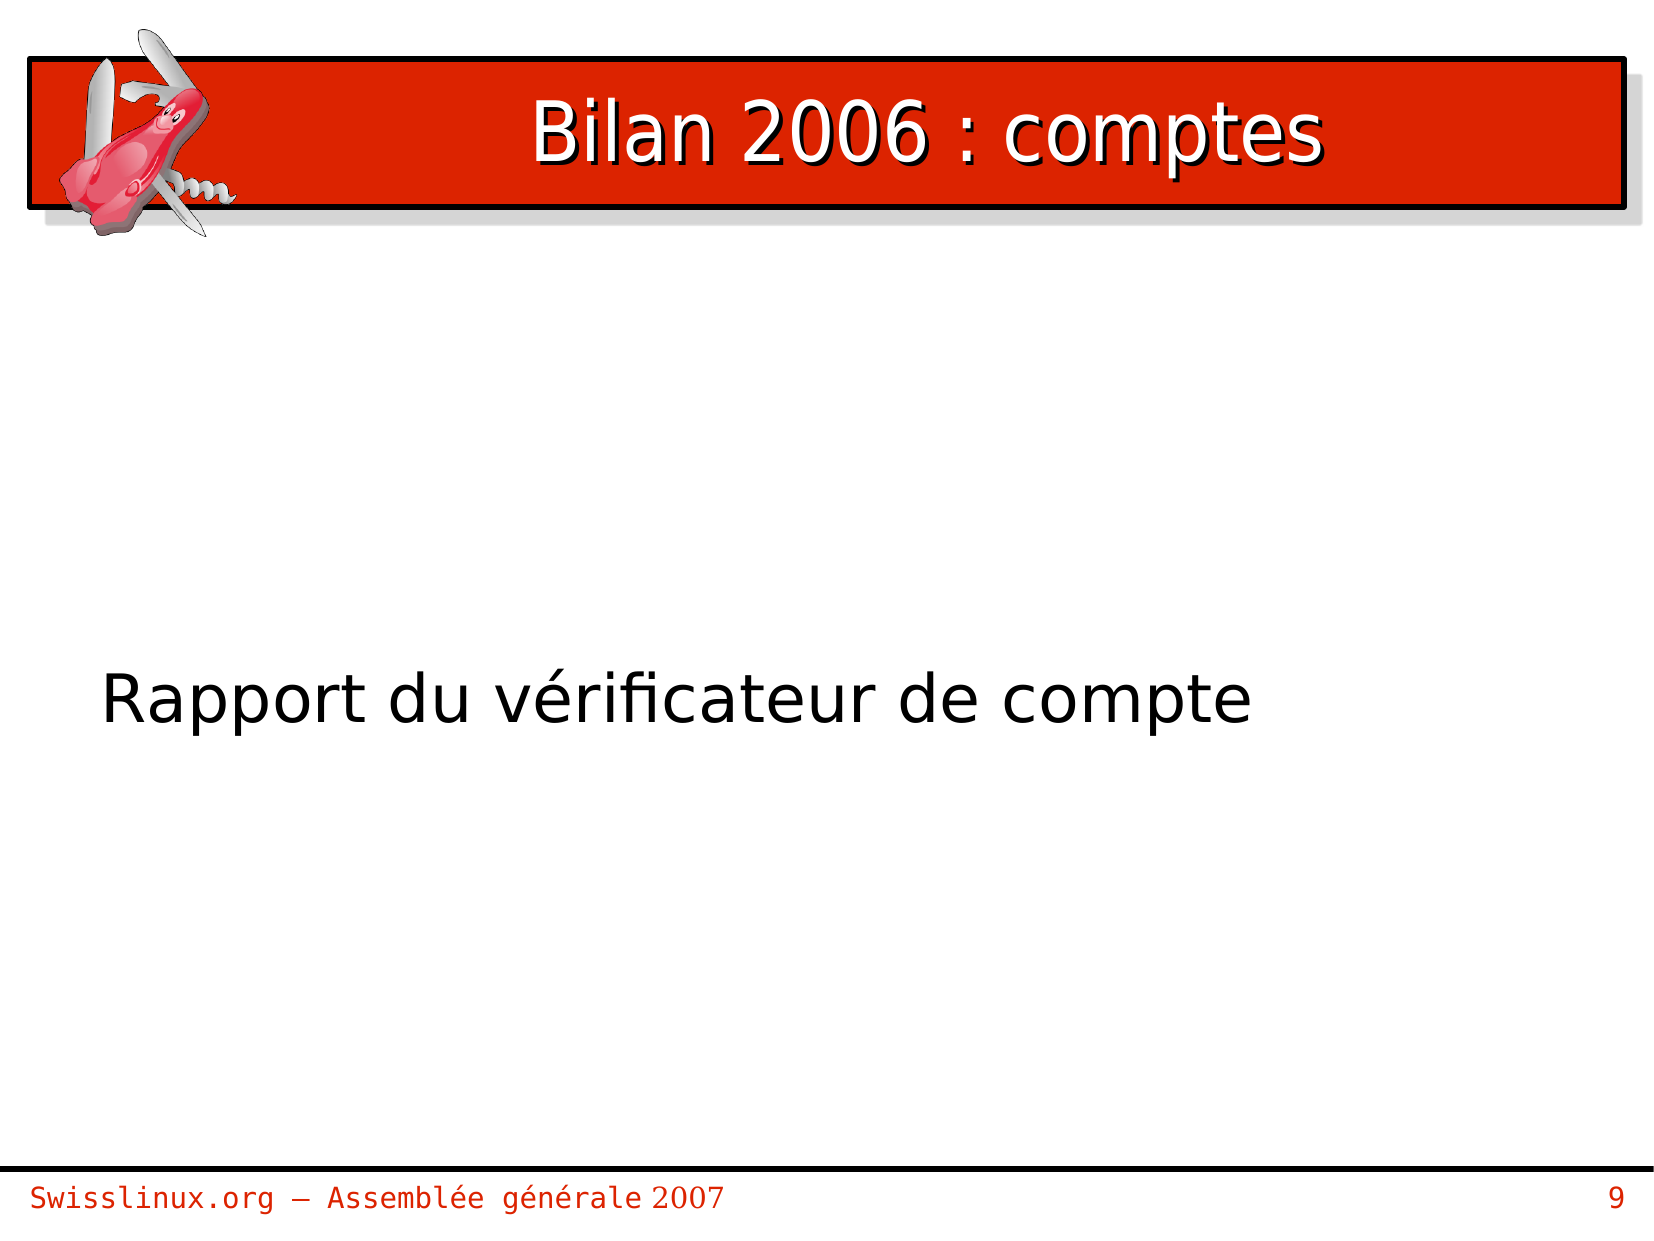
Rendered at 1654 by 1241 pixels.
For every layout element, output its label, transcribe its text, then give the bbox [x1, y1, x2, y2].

list Rapport du vérificateur de compte [82, 290, 1571, 1109]
title Bilan 2006 : comptes [259, 84, 1595, 182]
picture [59, 29, 237, 237]
